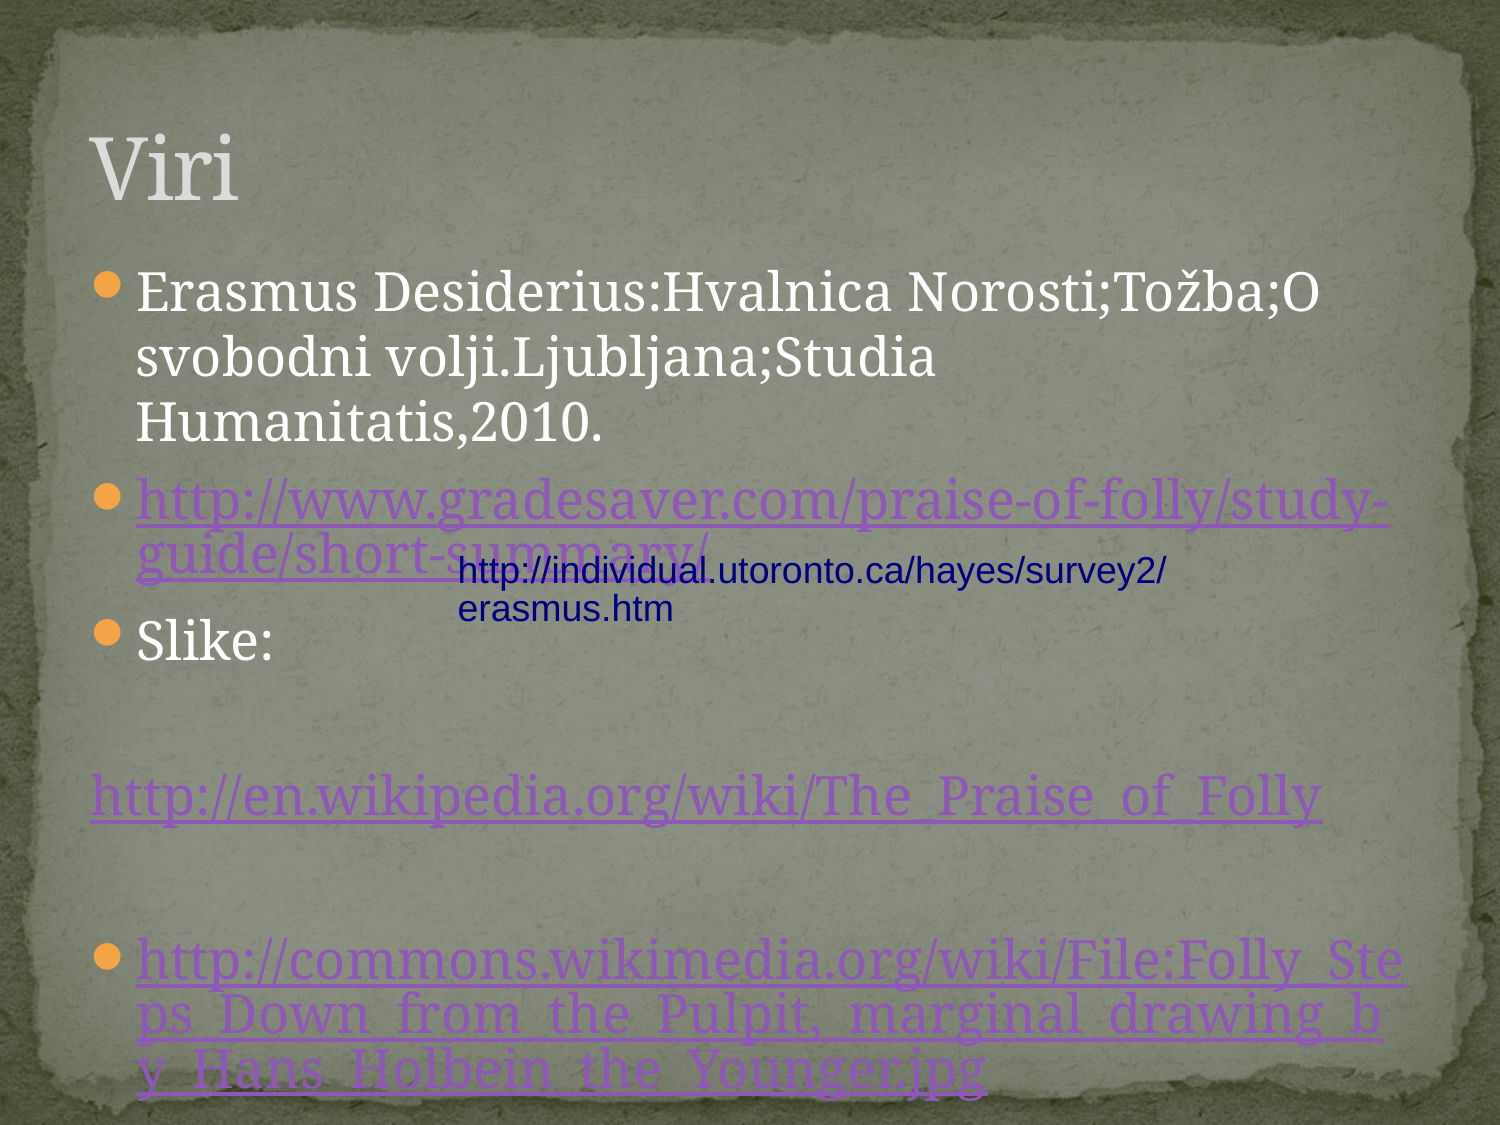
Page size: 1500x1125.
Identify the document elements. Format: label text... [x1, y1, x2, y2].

picture [0, 0, 1500, 1125]
list Erasmus Desiderius:Hvalnica Norosti;Tožba;O svobodni volji.Ljubljana;Studia Humanitatis,2010. http://www.gradesaver.com/praise-of-folly/study-guide/short-summary/ Slike: http://en.wikipedia.org/wiki/The_Praise_of_Folly http://commons.wikimedia.org/wiki/File:Folly_Steps_Down_from_the_Pulpit,_marginal_drawing_by_Hans_Holbein_the_Younger.jpg [75, 249, 1425, 1000]
title Viri [75, 24, 1425, 225]
text_box http://individual.utoronto.ca/hayes/survey2/erasmus.htm [442, 538, 1193, 599]
